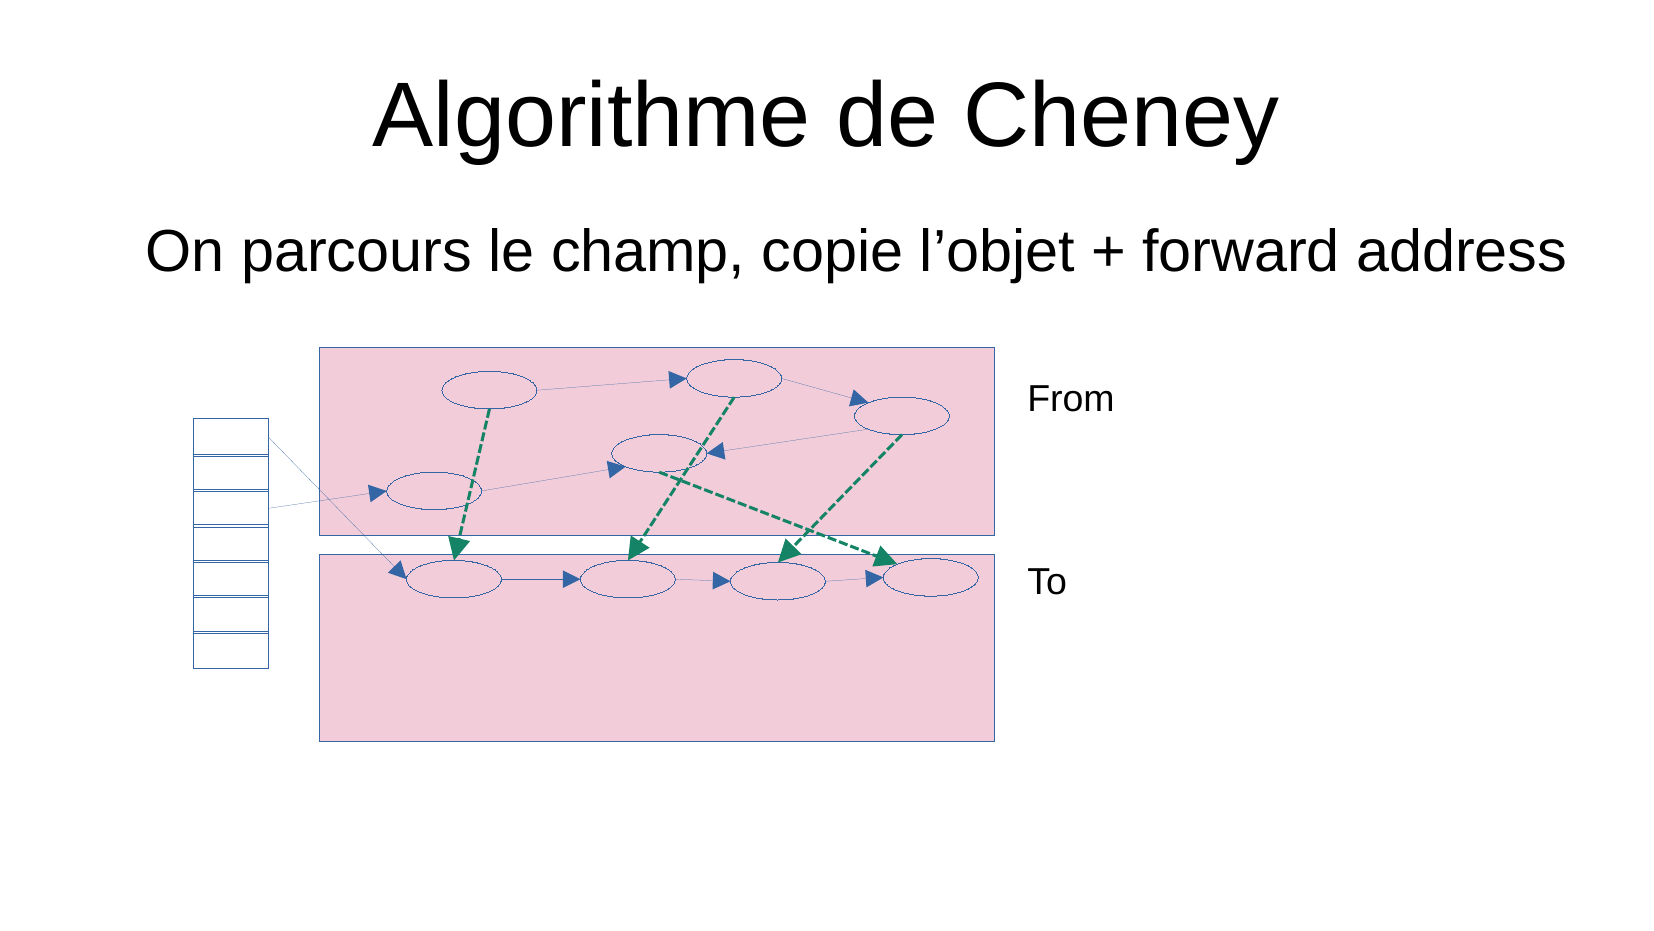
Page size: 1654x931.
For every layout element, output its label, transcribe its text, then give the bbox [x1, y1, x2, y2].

text_box [319, 554, 995, 742]
text_box [319, 500, 363, 536]
text_box [319, 347, 995, 536]
list On parcours le champ, copie l’objet + forward address [82, 217, 1571, 301]
text_box From [1012, 369, 1130, 427]
text_box [319, 491, 327, 500]
title Algorithme de Cheney [82, 37, 1571, 193]
text_box To [1012, 552, 1082, 610]
